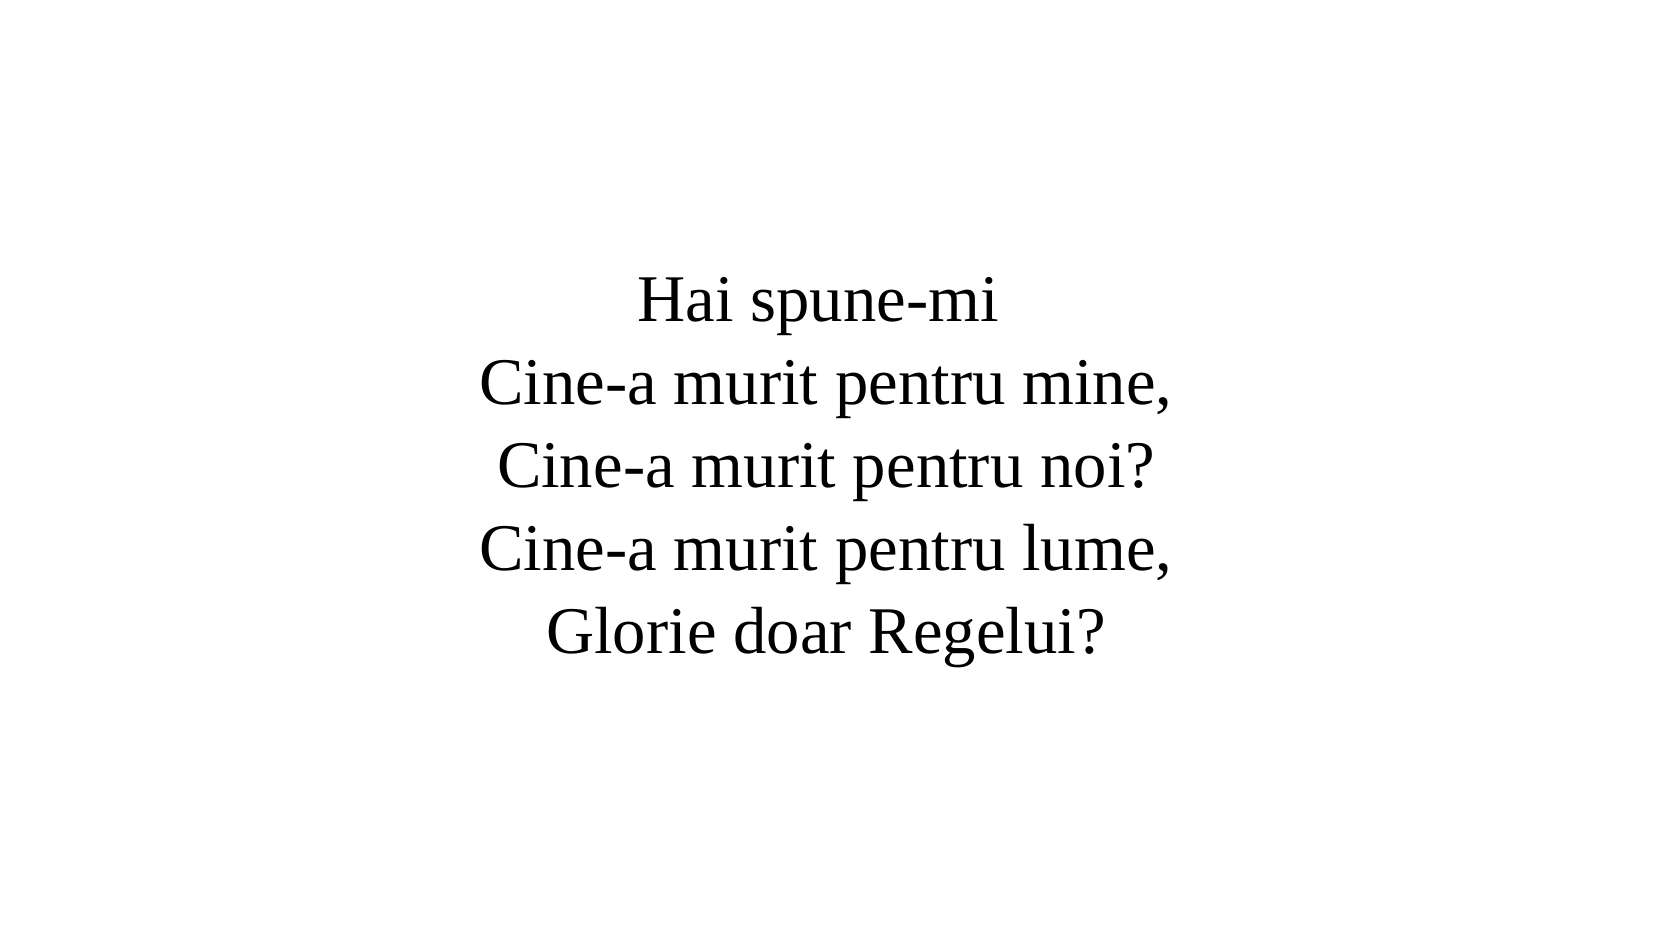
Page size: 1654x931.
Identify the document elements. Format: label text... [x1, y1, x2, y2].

subtitle Hai spune-mi Cine-a murit pentru mine, Cine-a murit pentru noi? Cine-a murit pentru lume, Glorie doar Regelui? [300, 150, 1354, 781]
